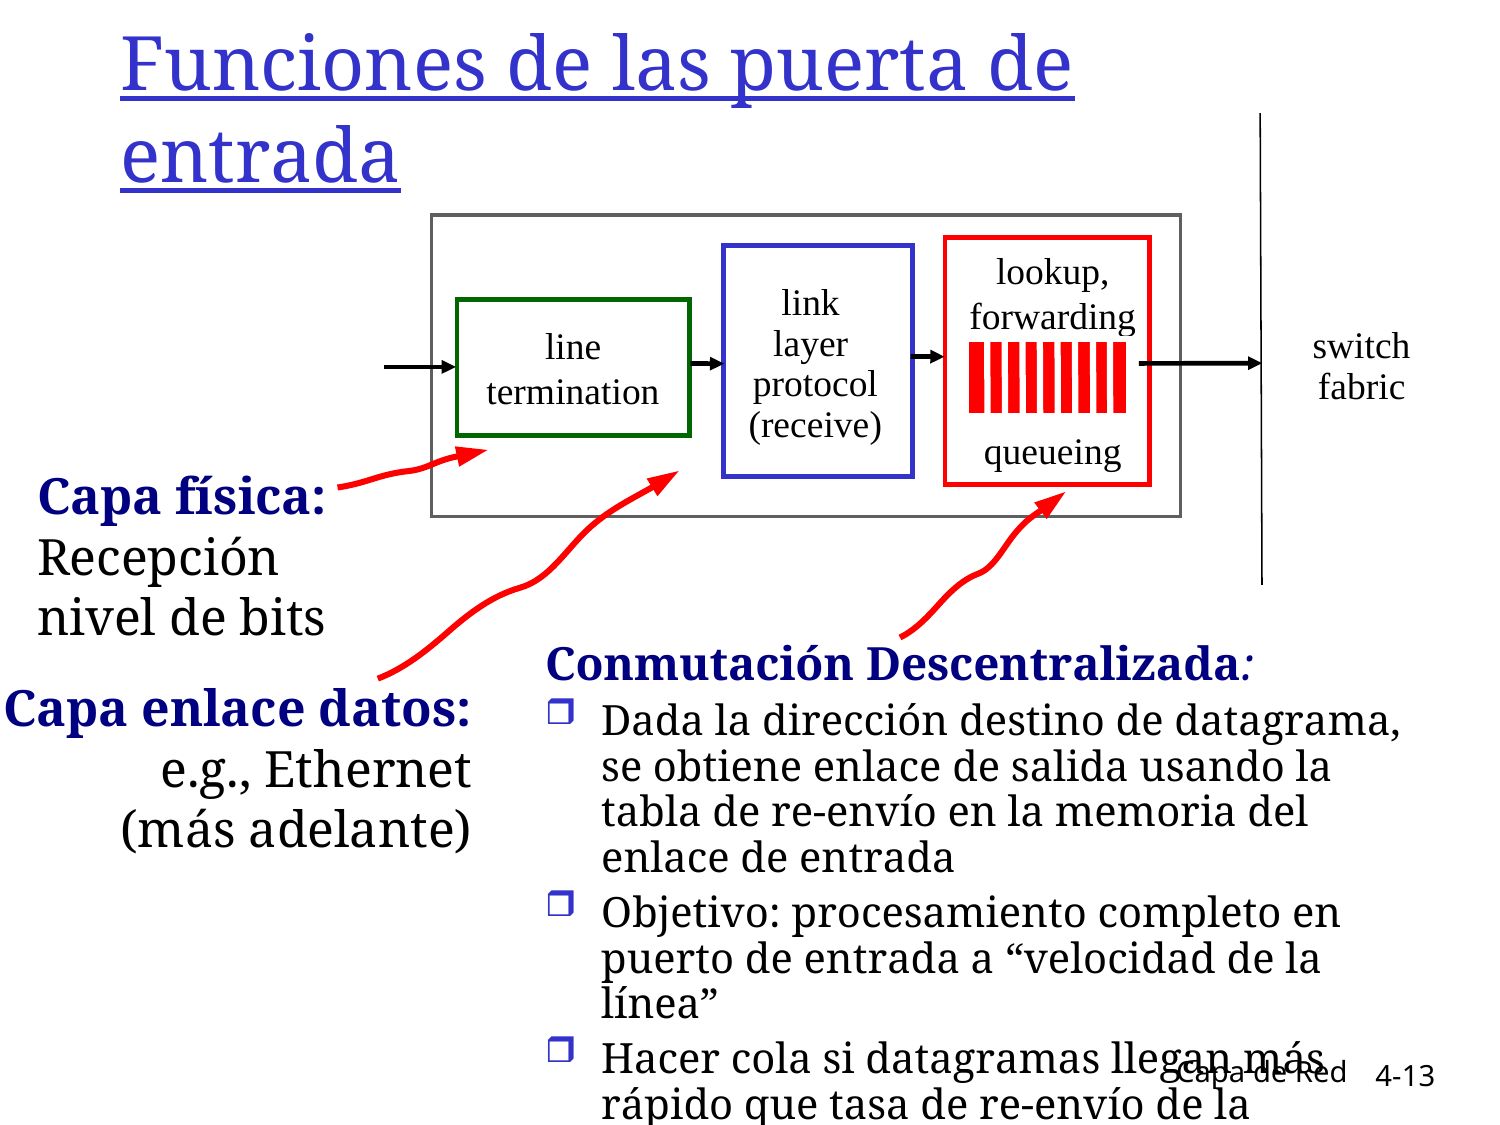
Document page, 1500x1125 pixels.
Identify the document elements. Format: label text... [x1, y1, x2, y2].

text_box [965, 338, 984, 416]
text_box switch fabric [1275, 299, 1449, 436]
text_box [1026, 338, 1037, 416]
text_box [1114, 338, 1129, 416]
text_box [1079, 338, 1090, 416]
text_box Capa física: Recepción nivel de bits [22, 463, 356, 653]
text_box Capa enlace datos: e.g., Ethernet (más adelante) [0, 676, 487, 866]
text_box [991, 338, 1001, 416]
text_box lookup, forwarding queueing [954, 239, 1152, 480]
text_box [1097, 338, 1107, 416]
text_box [945, 237, 1150, 485]
list Conmutación Descentralizada: Dada la dirección destino de datagrama, se obtiene enlace de salida usando la tabla de re-envío en la memoria del enlace de entrada Objetivo: procesamiento completo en puerto de entrada a “velocidad de la línea” Hacer cola si datagramas llegan más rápido que tasa de re-envío de la estructura de switches [530, 632, 1426, 1070]
text_box line termination [457, 299, 690, 436]
text_box link layer protocol (receive) [728, 296, 903, 433]
text_box [1043, 338, 1054, 416]
text_box [1061, 338, 1072, 416]
text_box [1008, 338, 1019, 416]
title Funciones de las puerta de entrada [105, 58, 1381, 159]
text_box [723, 245, 913, 477]
